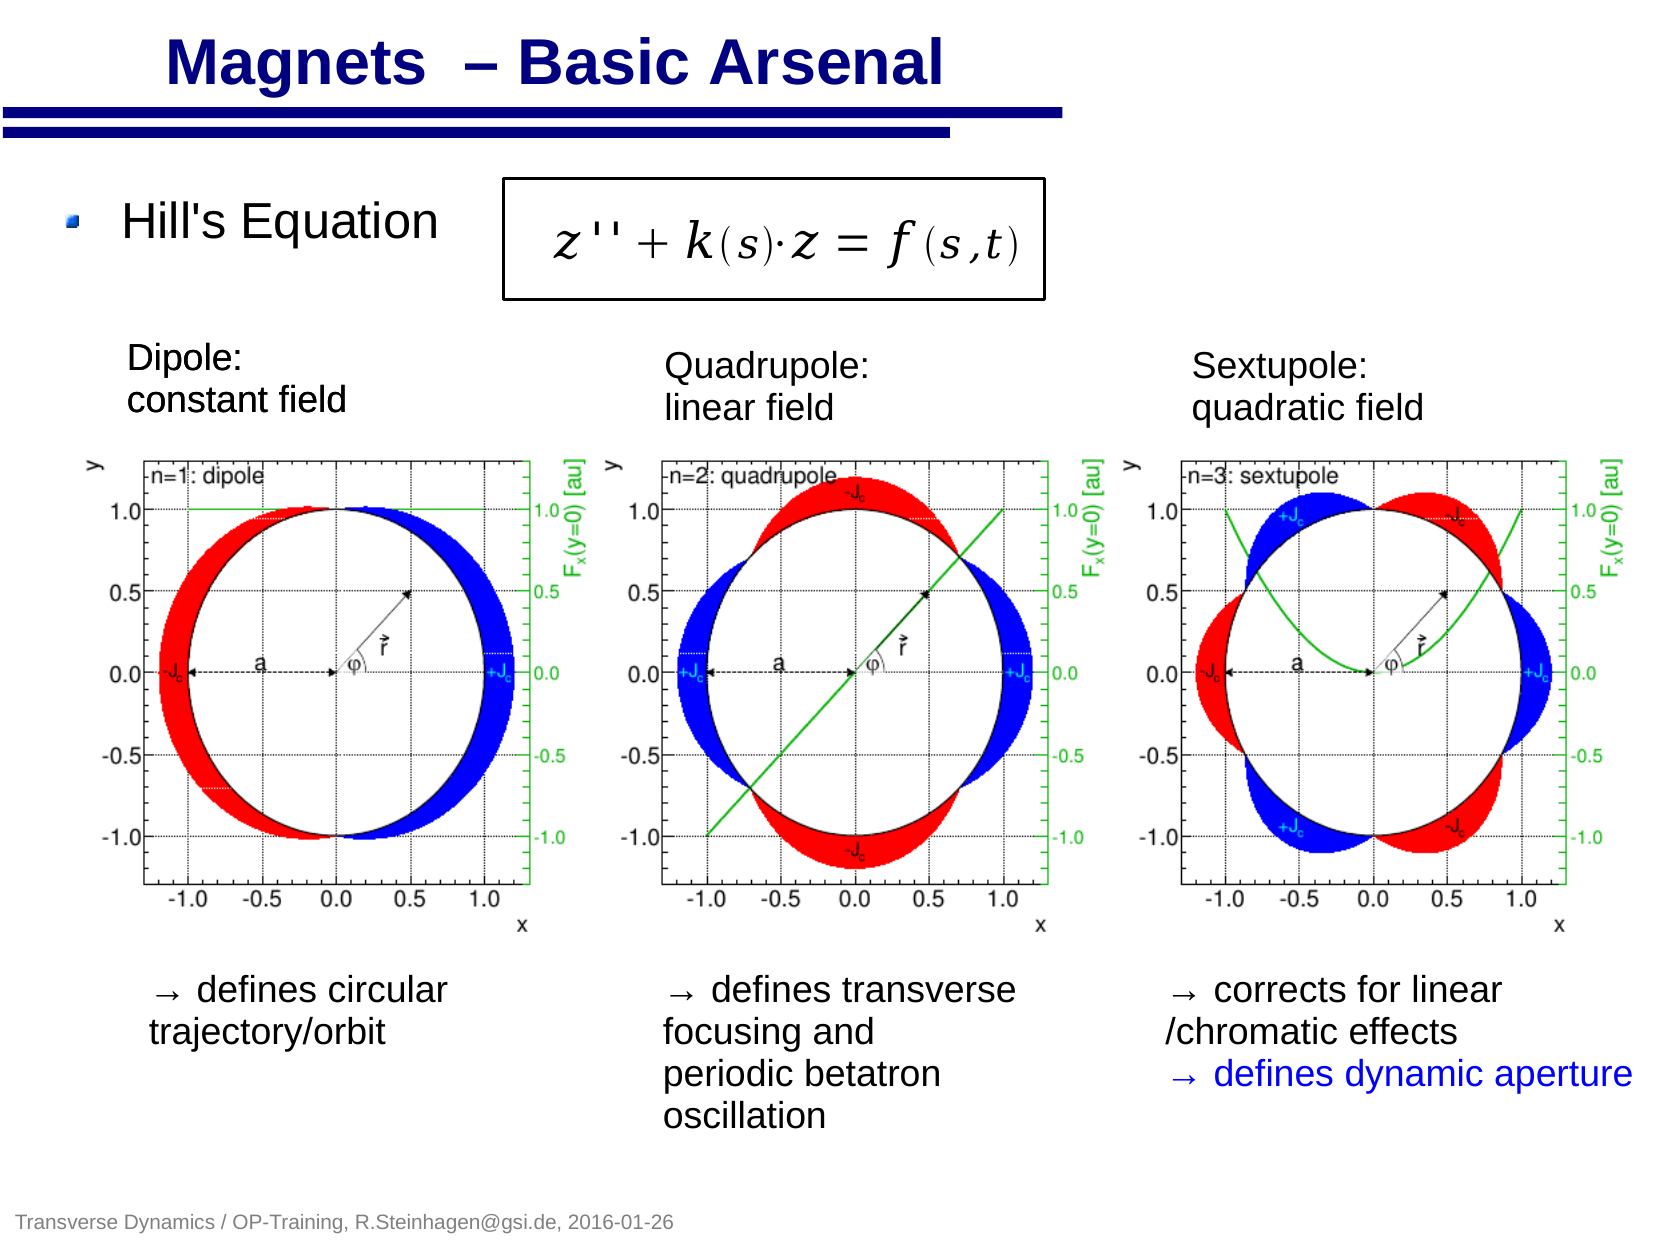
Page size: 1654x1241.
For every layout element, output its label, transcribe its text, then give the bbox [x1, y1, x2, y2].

text_box Dipole: constant field [112, 328, 388, 438]
list Hill's Equation [65, 192, 1628, 1205]
list Hill's Equation [505, 192, 1043, 298]
text_box Quadrupole: linear field [649, 337, 910, 447]
title Magnets – Basic Arsenal [165, 0, 1323, 124]
text_box Sextupole: quadratic field [1176, 337, 1467, 447]
text_box → defines transverse focusing and periodic betatron oscillation [648, 961, 1071, 1163]
chart [540, 211, 1032, 270]
picture [76, 430, 1625, 960]
text_box → corrects for linear /chromatic effects → defines dynamic aperture [1150, 961, 1648, 1209]
text_box → defines circular trajectory/orbit [133, 961, 509, 1070]
